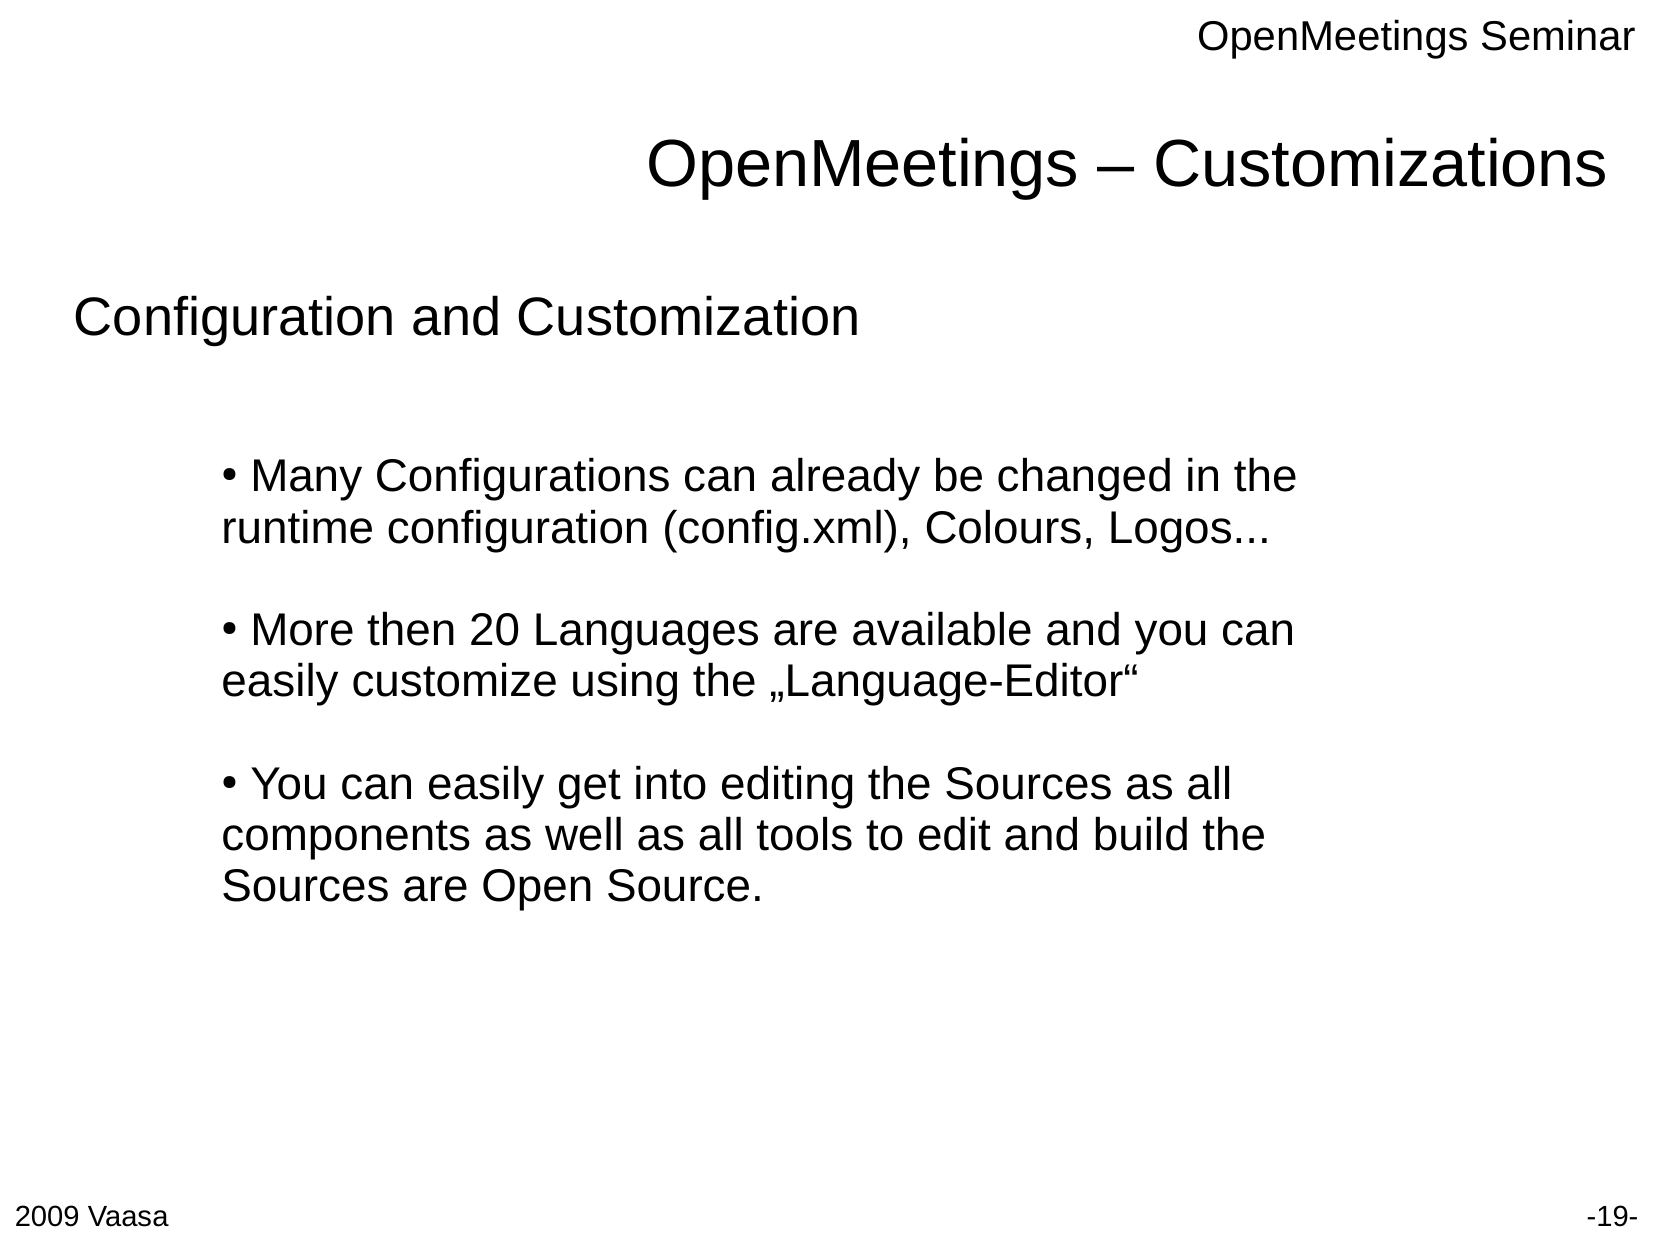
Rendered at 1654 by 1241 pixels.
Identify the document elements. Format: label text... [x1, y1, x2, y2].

title OpenMeetings Seminar [915, 5, 1636, 65]
text_box -19- [1181, 1192, 1654, 1241]
text_box 2009 Vaasa [0, 1192, 473, 1241]
text_box Configuration and Customization [59, 278, 916, 355]
text_box OpenMeetings – Customizations [295, 118, 1625, 208]
text_box Many Configurations can already be changed in the runtime configuration (config.xml), Colours, Logos... More then 20 Languages are available and you can easily customize using the „Language-Editor“ You can easily get into editing the Sources as all components as well as all tools to edit and build the Sources are Open Source. [206, 442, 1418, 971]
